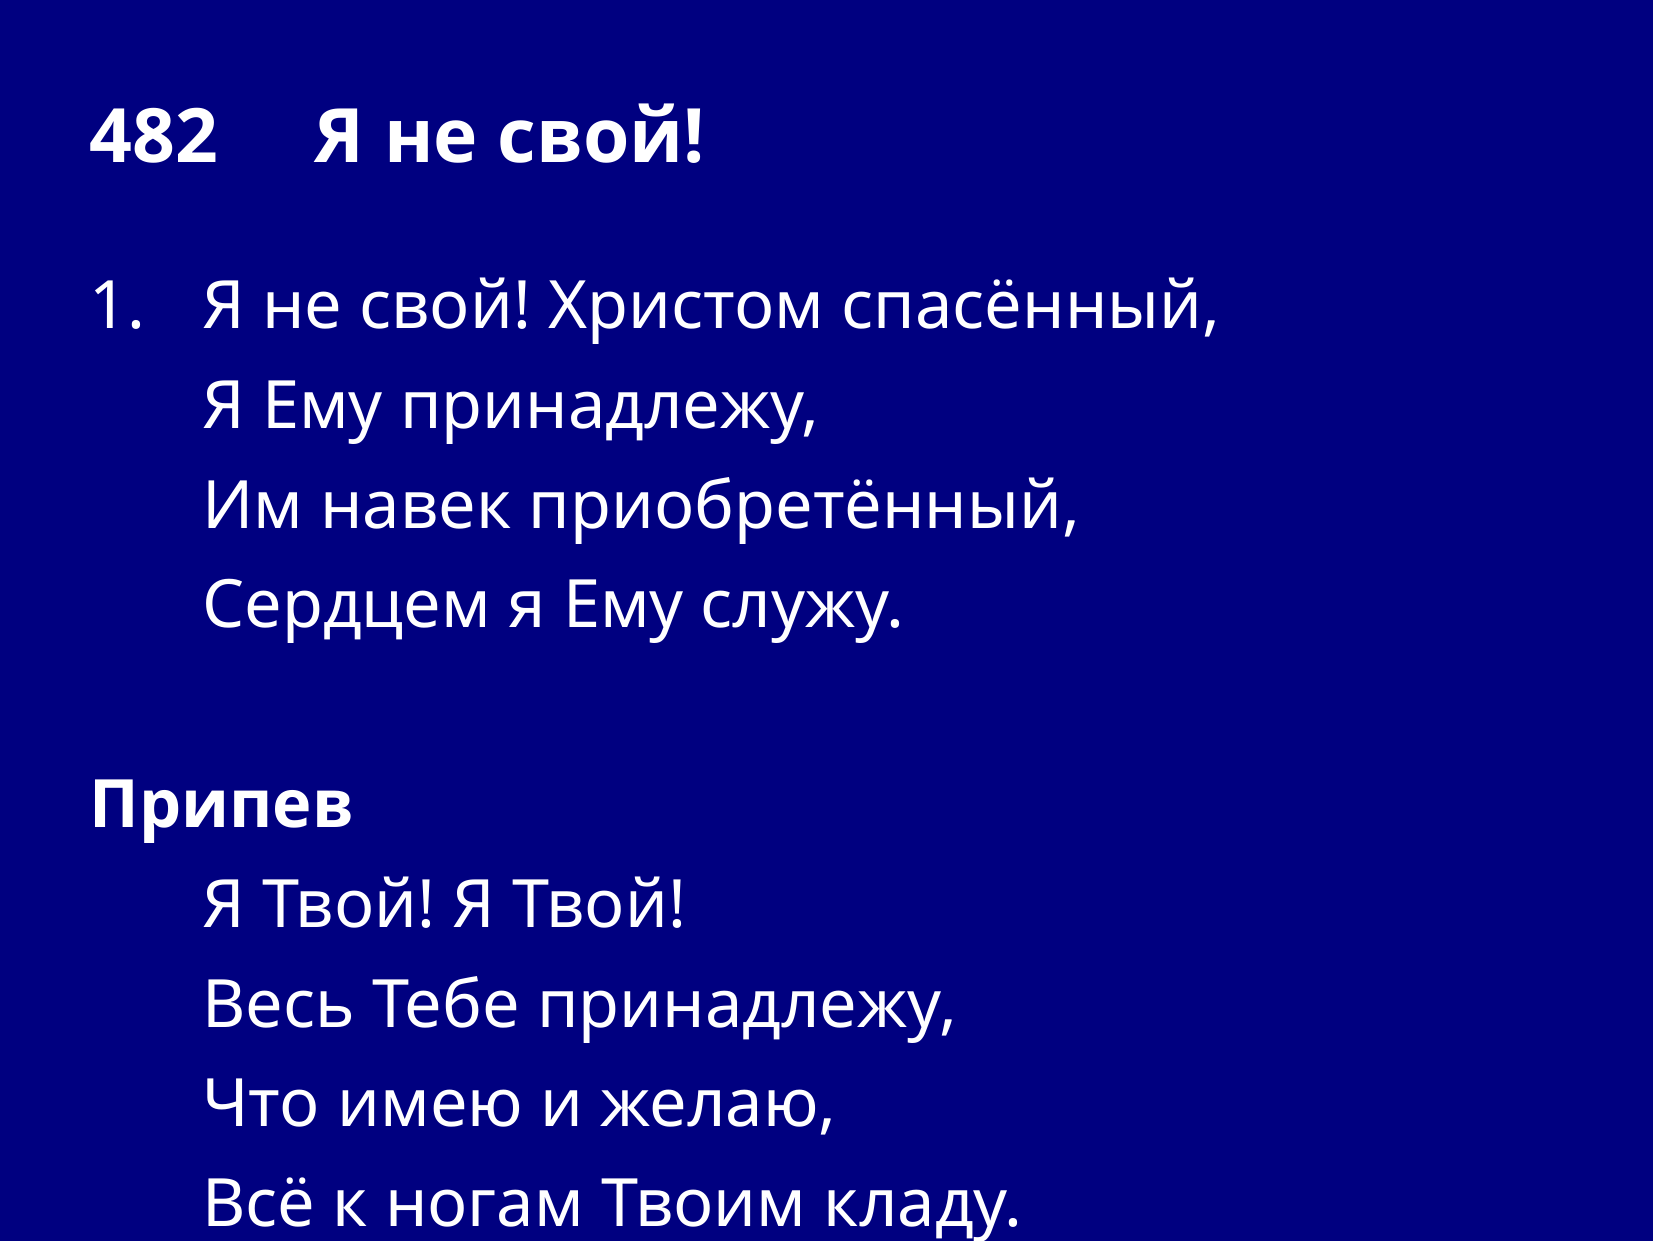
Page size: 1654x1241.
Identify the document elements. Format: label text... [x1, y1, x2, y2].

text_box 1. Я не свой! Христом спасённый, Я Ему принадлежу, Им навек приобретённый, Сердцем я Ему служу. Припев Я Твой! Я Твой! Весь Тебе принадлежу, Что имею и желаю, Всё к ногам Твоим кладу. [75, 188, 1576, 1163]
text_box 482 Я не свой! [75, 75, 1576, 188]
